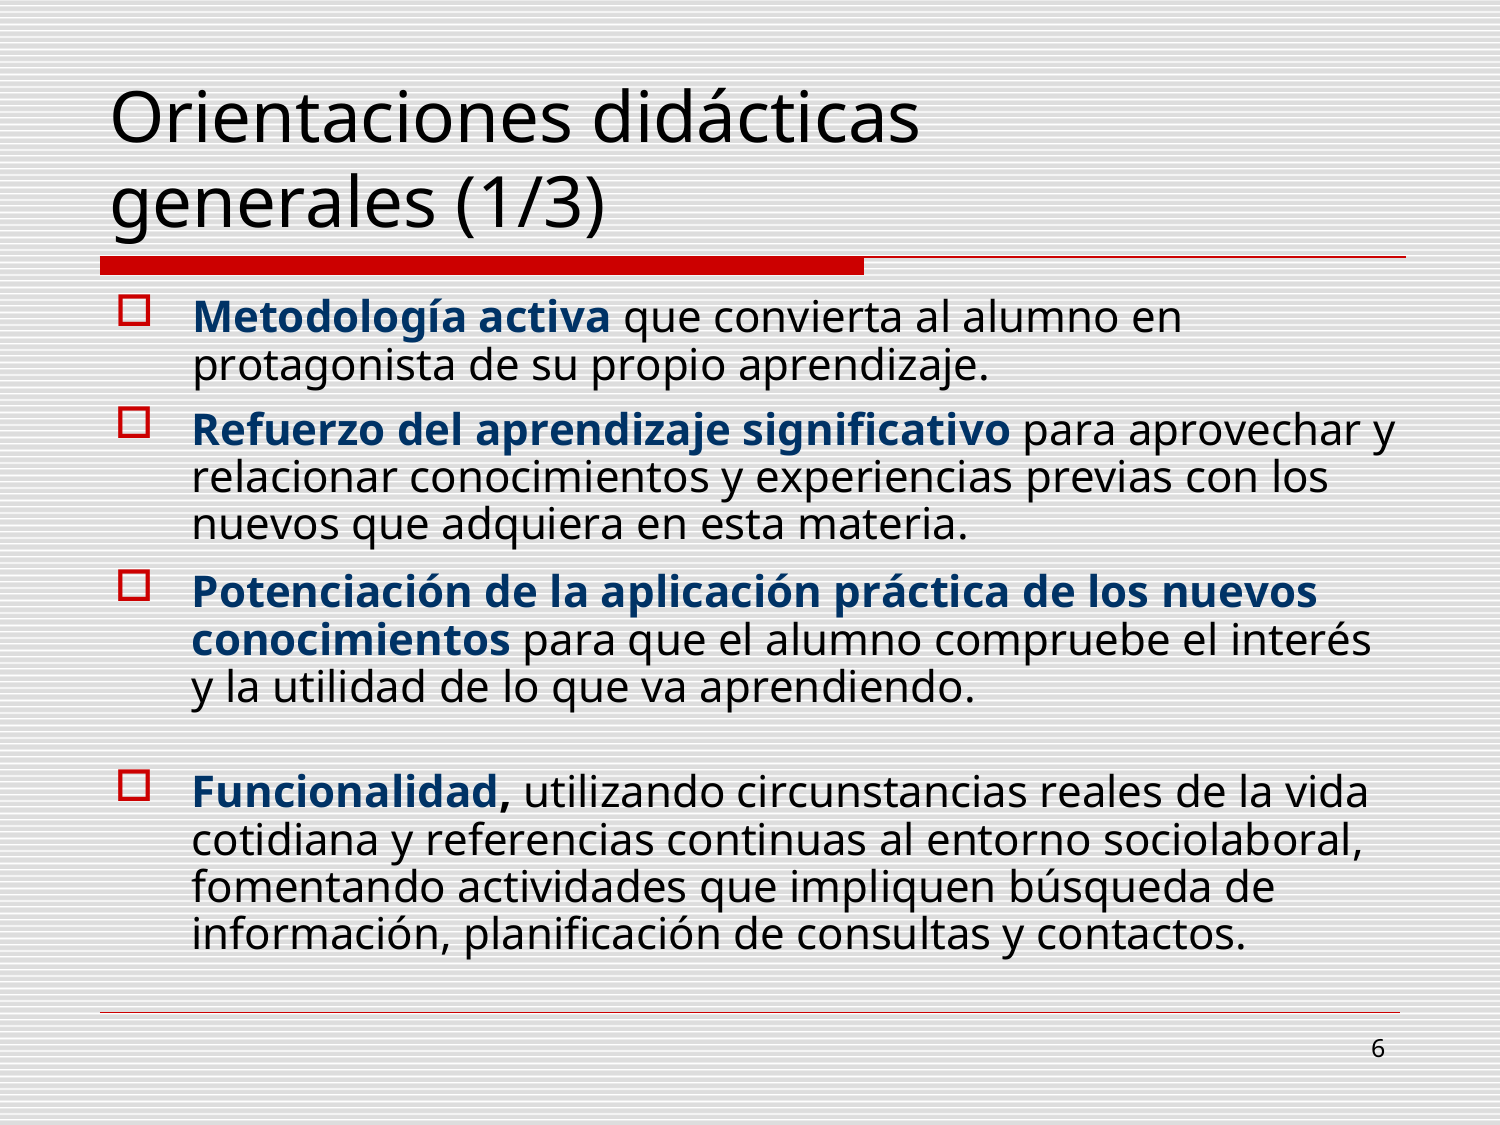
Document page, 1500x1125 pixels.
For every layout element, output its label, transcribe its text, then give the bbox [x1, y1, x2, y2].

list Metodología activa que convierta al alumno en protagonista de su propio aprendizaje. [99, 287, 1388, 399]
text_box <número> [1074, 1024, 1401, 1103]
picture [0, 0, 1500, 1125]
title Orientaciones didácticas generales (1/3) [94, 49, 1407, 250]
text_box Funcionalidad, utilizando circunstancias reales de la vida cotidiana y referencias continuas al entorno sociolaboral, fomentando actividades que impliquen búsqueda de información, planificación de consultas y contactos. [99, 762, 1413, 1013]
text_box Refuerzo del aprendizaje significativo para aprovechar y relacionar conocimientos y experiencias previas con los nuevos que adquiera en esta materia. [99, 399, 1413, 562]
text_box Potenciación de la aplicación práctica de los nuevos conocimientos para que el alumno compruebe el interés y la utilidad de lo que va aprendiendo. [99, 562, 1413, 762]
